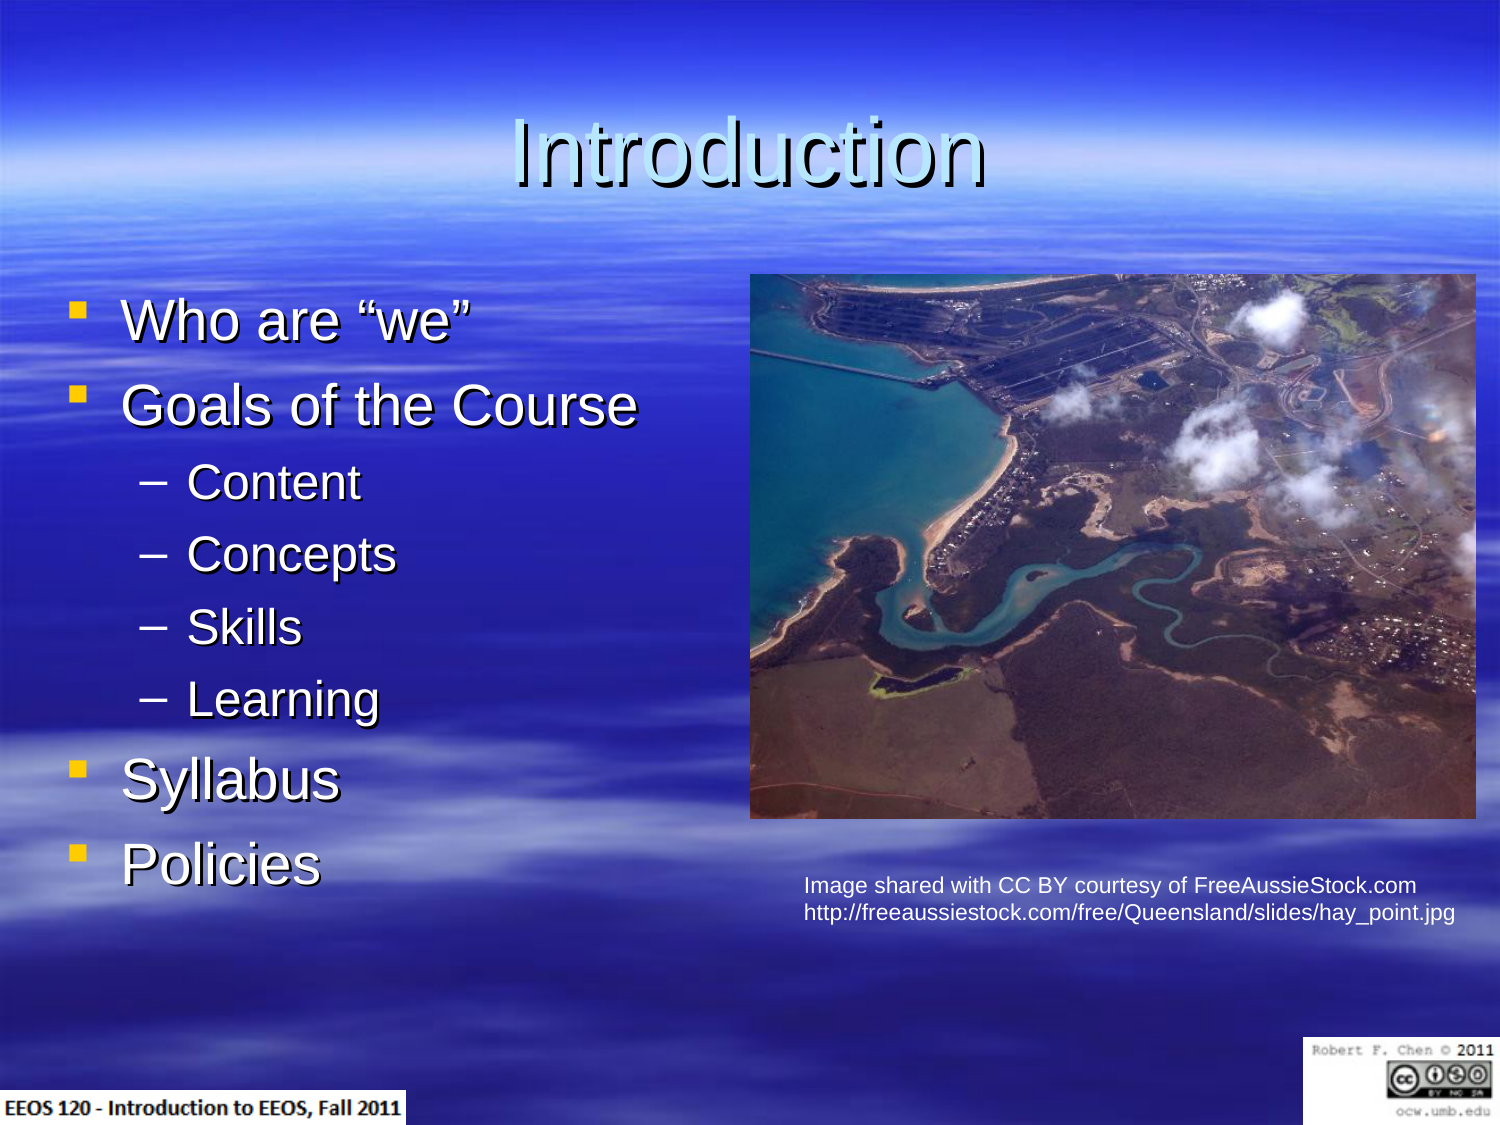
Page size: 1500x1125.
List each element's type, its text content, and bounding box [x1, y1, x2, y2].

text_box Image shared with CC BY courtesy of FreeAussieStock.com http://freeaussiestock.com/free/Queensland/slides/hay_point.jpg [789, 862, 1472, 933]
picture [0, 0, 1500, 1125]
title Introduction [49, 37, 1446, 255]
list [762, 819, 1451, 1001]
list Who are “we” Goals of the Course Content Concepts Skills Learning Syllabus Policies [49, 274, 738, 1001]
